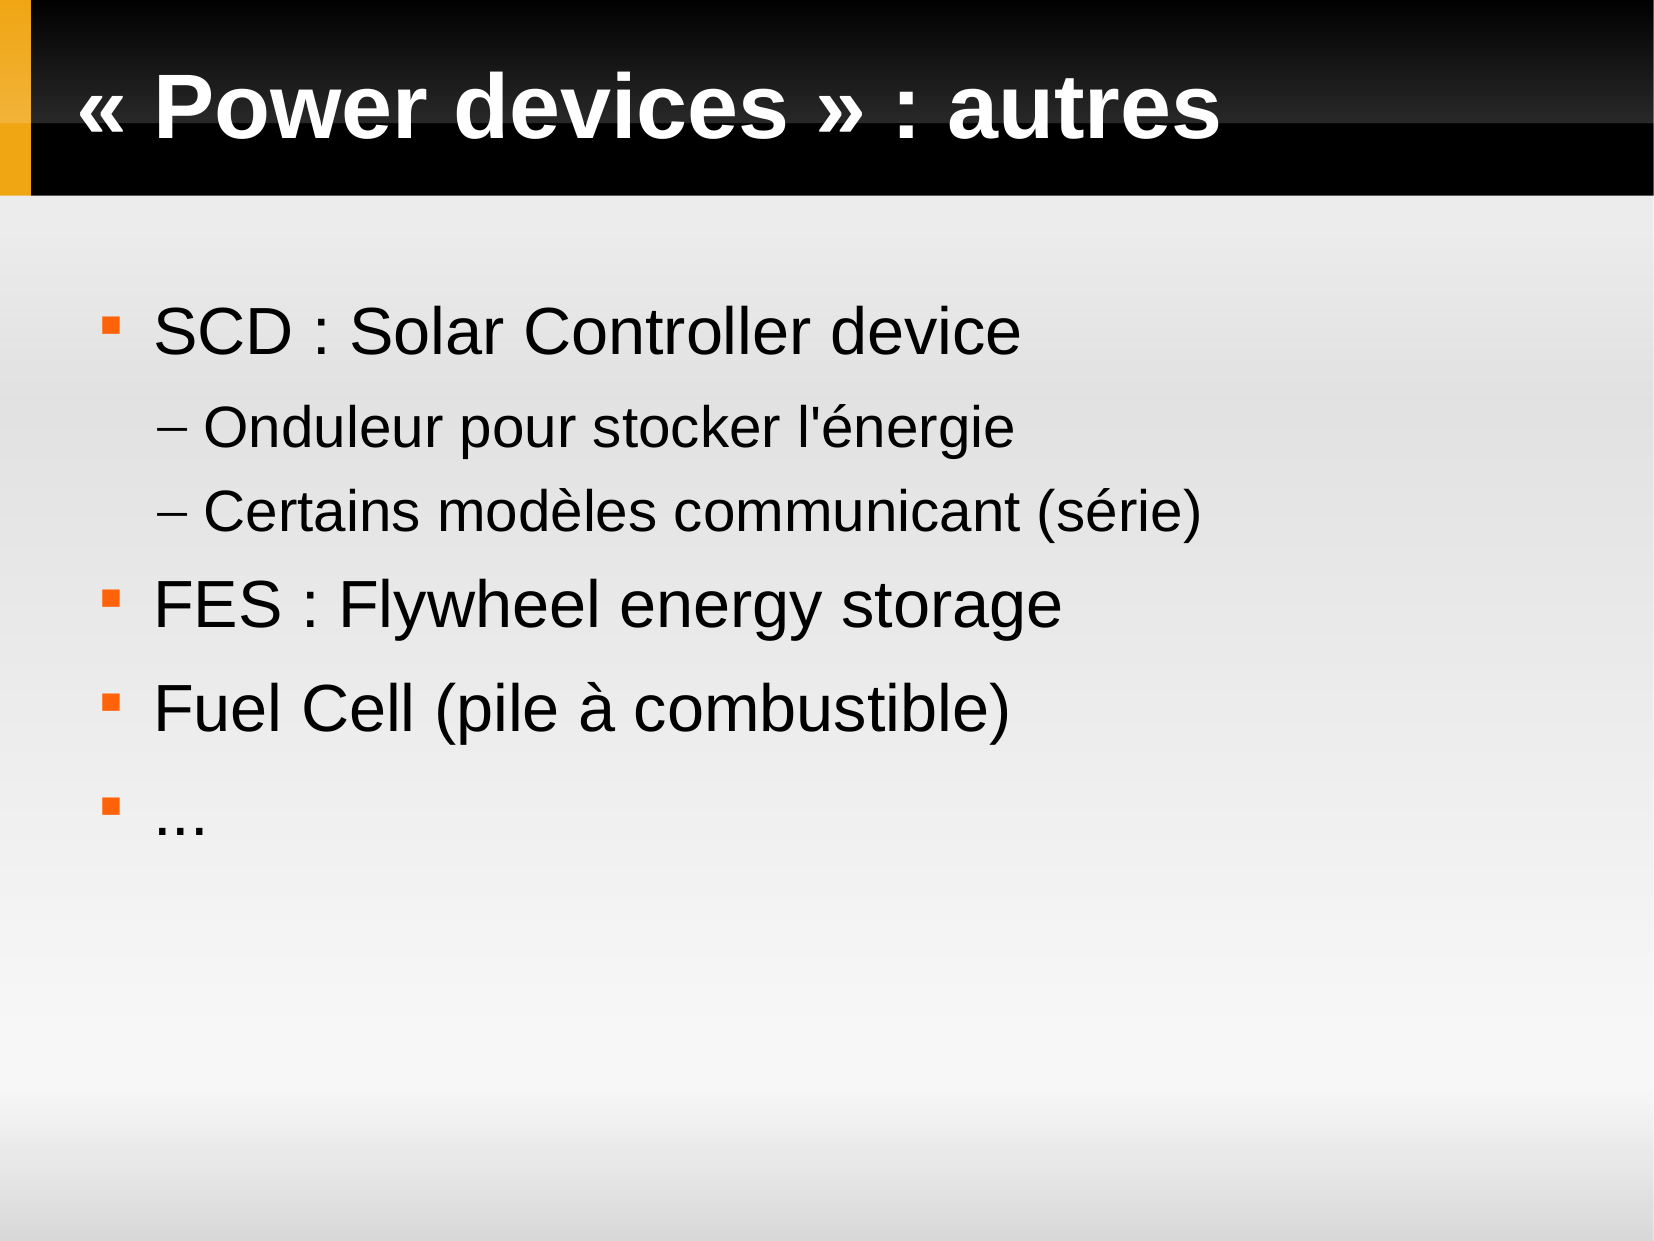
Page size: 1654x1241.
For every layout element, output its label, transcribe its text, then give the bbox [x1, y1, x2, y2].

picture [0, 0, 1654, 1241]
list SCD : Solar Controller device Onduleur pour stocker l'énergie Certains modèles communicant (série) FES : Flywheel energy storage Fuel Cell (pile à combustible) ... [82, 290, 1571, 1109]
title « Power devices » : autres [76, 0, 1565, 208]
